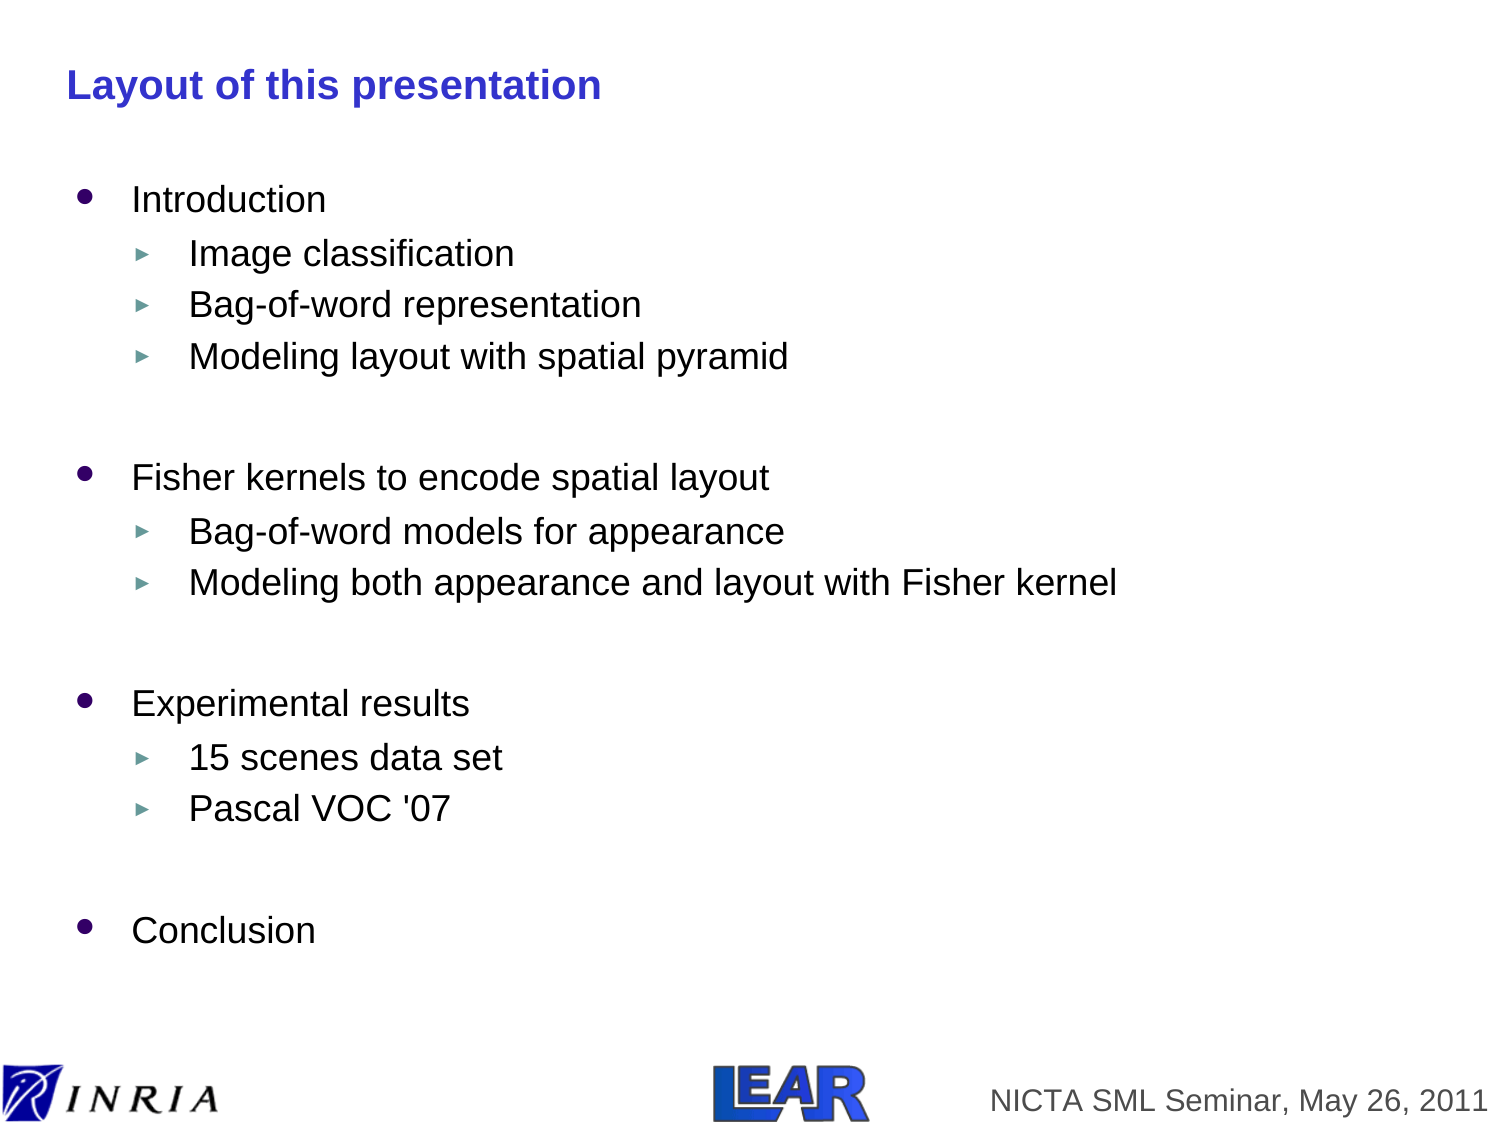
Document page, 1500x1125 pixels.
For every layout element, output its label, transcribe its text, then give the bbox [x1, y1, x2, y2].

picture [709, 1063, 872, 1124]
title Layout of this presentation [51, 46, 1459, 123]
list Introduction Image classification Bag-of-word representation Modeling layout with spatial pyramid Fisher kernels to encode spatial layout Bag-of-word models for appearance Modeling both appearance and layout with Fisher kernel Experimental results 15 scenes data set Pascal VOC '07 Conclusion [75, 178, 1425, 1024]
picture [0, 1050, 361, 1125]
